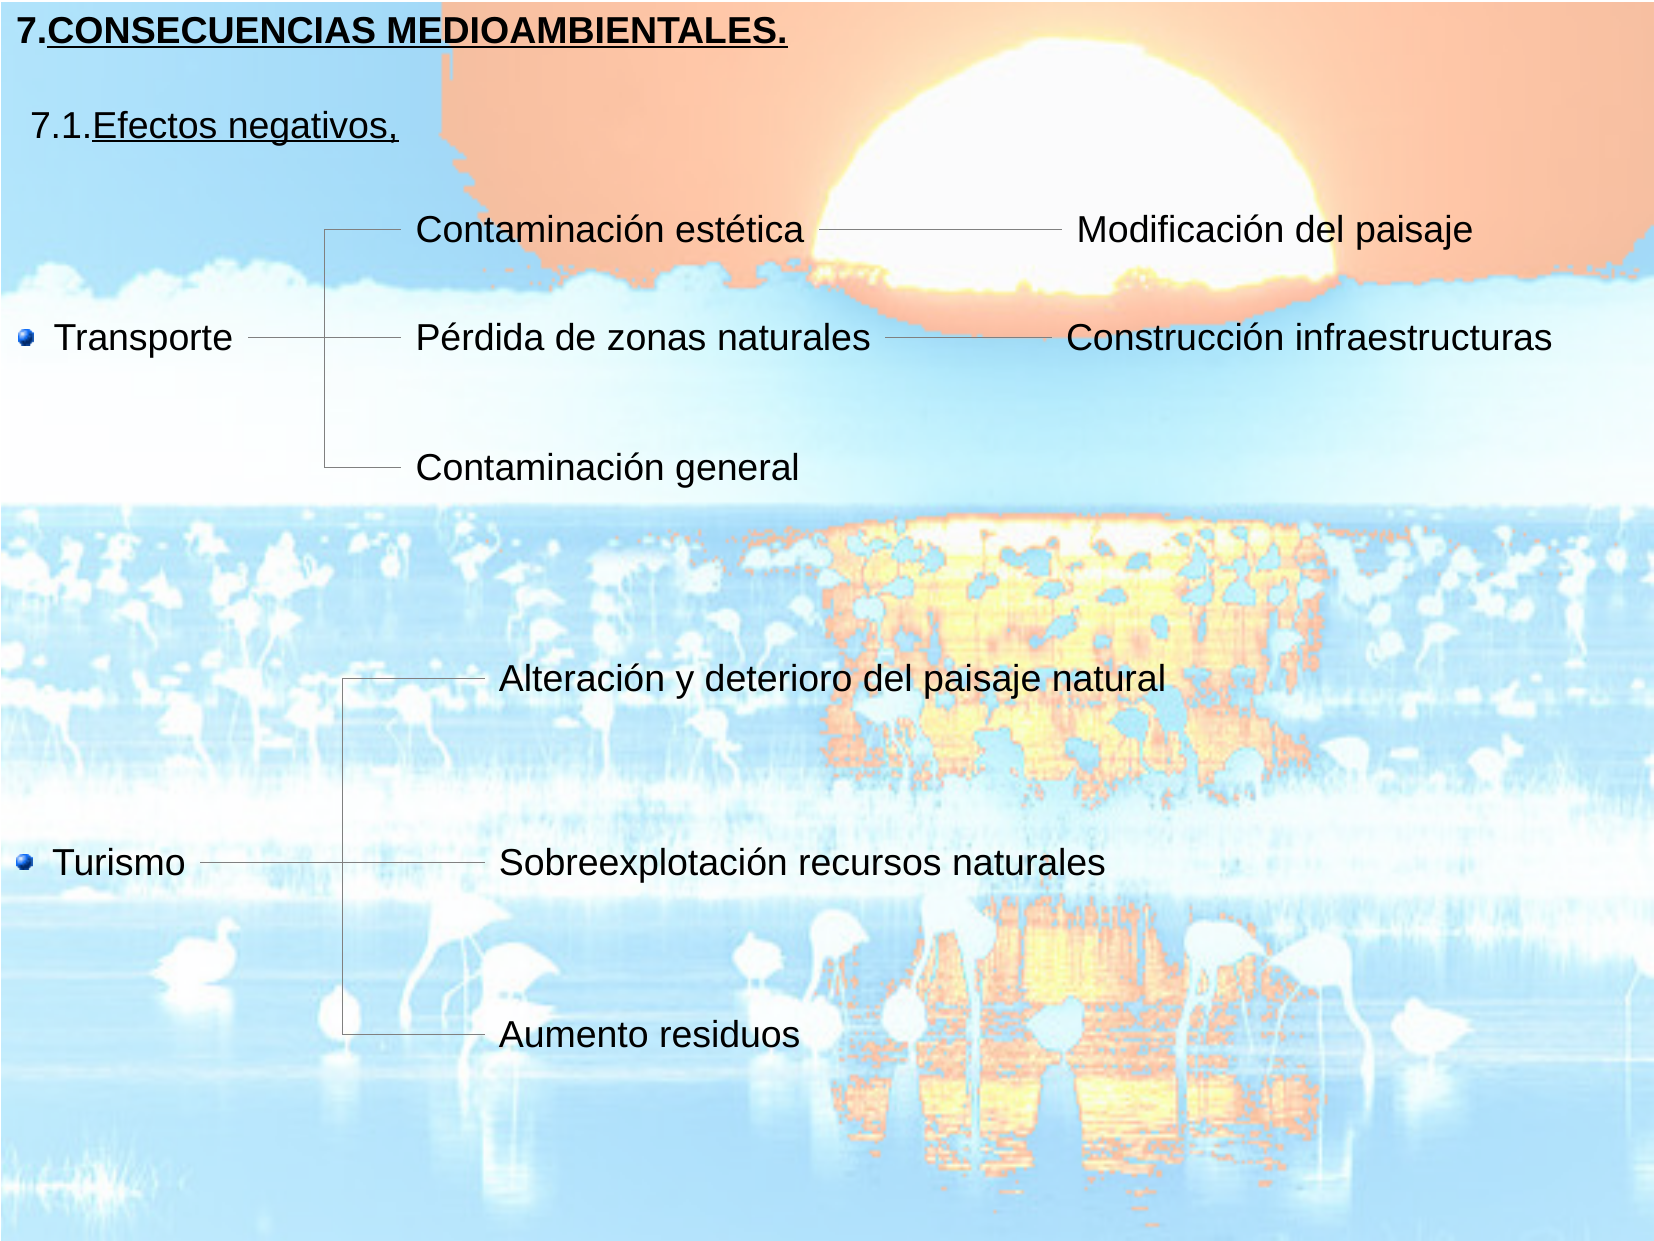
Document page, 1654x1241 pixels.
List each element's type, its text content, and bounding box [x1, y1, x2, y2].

text_box Sobreexplotación recursos naturales [484, 833, 1121, 891]
text_box Contaminación estética [400, 200, 820, 258]
text_box Transporte [3, 309, 249, 367]
picture [1, 2, 1654, 1241]
text_box Modificación del paisaje [1061, 200, 1489, 258]
text_box Turismo [1, 833, 201, 891]
text_box Construcción infraestructuras [1051, 309, 1568, 367]
text_box Alteración y deterioro del paisaje natural [484, 649, 1182, 707]
text_box 7.1.Efectos negativos, [15, 96, 414, 154]
text_box Aumento residuos [484, 1006, 816, 1063]
text_box 7.CONSECUENCIAS MEDIOAMBIENTALES. [1, 2, 804, 60]
text_box Pérdida de zonas naturales [400, 309, 886, 367]
text_box Contaminación general [400, 439, 815, 497]
